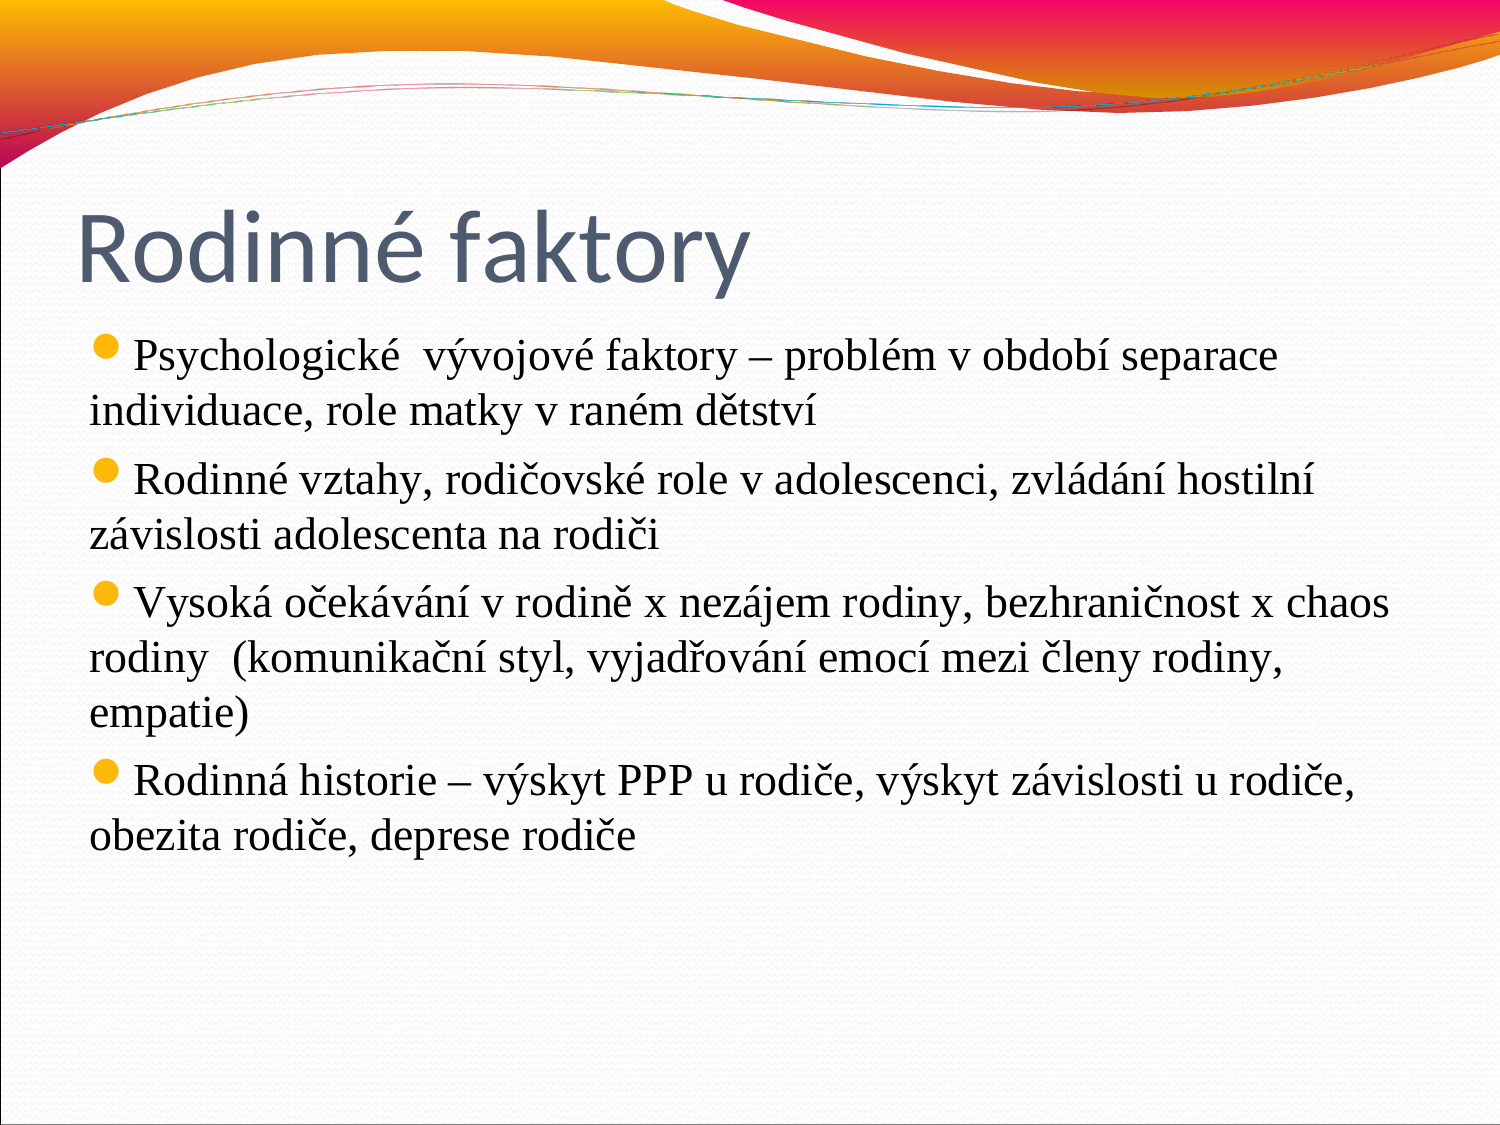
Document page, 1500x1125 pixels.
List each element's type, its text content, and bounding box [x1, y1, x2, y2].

list Psychologické vývojové faktory – problém v období separace individuace, role matky v raném dětství Rodinné vztahy, rodičovské role v adolescenci, zvládání hostilní závislosti adolescenta na rodiči Vysoká očekávání v rodině x nezájem rodiny, bezhraničnost x chaos rodiny (komunikační styl, vyjadřování emocí mezi členy rodiny, empatie) Rodinná historie – výskyt PPP u rodiče, výskyt závislosti u rodiče, obezita rodiče, deprese rodiče [75, 317, 1426, 871]
title Rodinné faktory [75, 37, 1426, 304]
